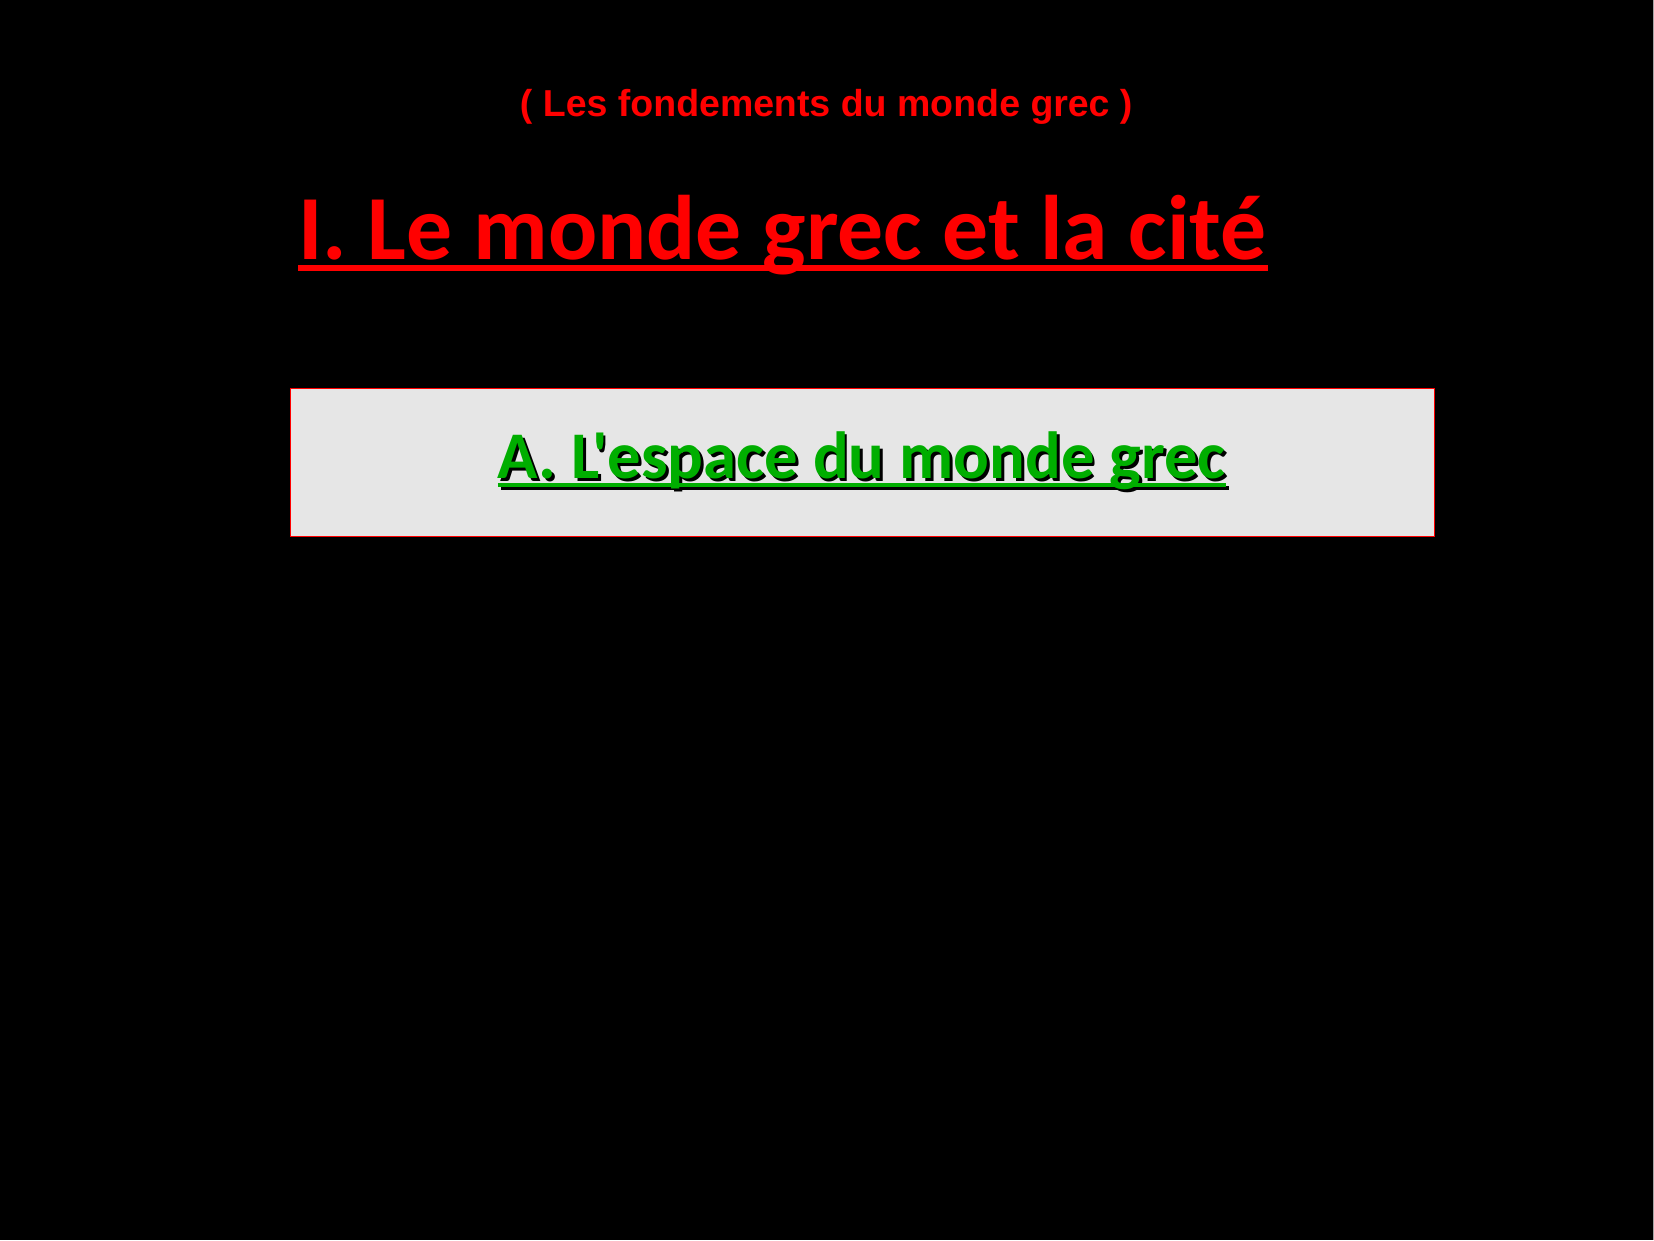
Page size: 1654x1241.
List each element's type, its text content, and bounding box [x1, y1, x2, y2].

text_box A. L'espace du monde grec [290, 388, 1435, 537]
text_box ( Les fondements du monde grec ) [87, 75, 1566, 170]
text_box I. Le monde grec et la cité [154, 183, 1413, 301]
